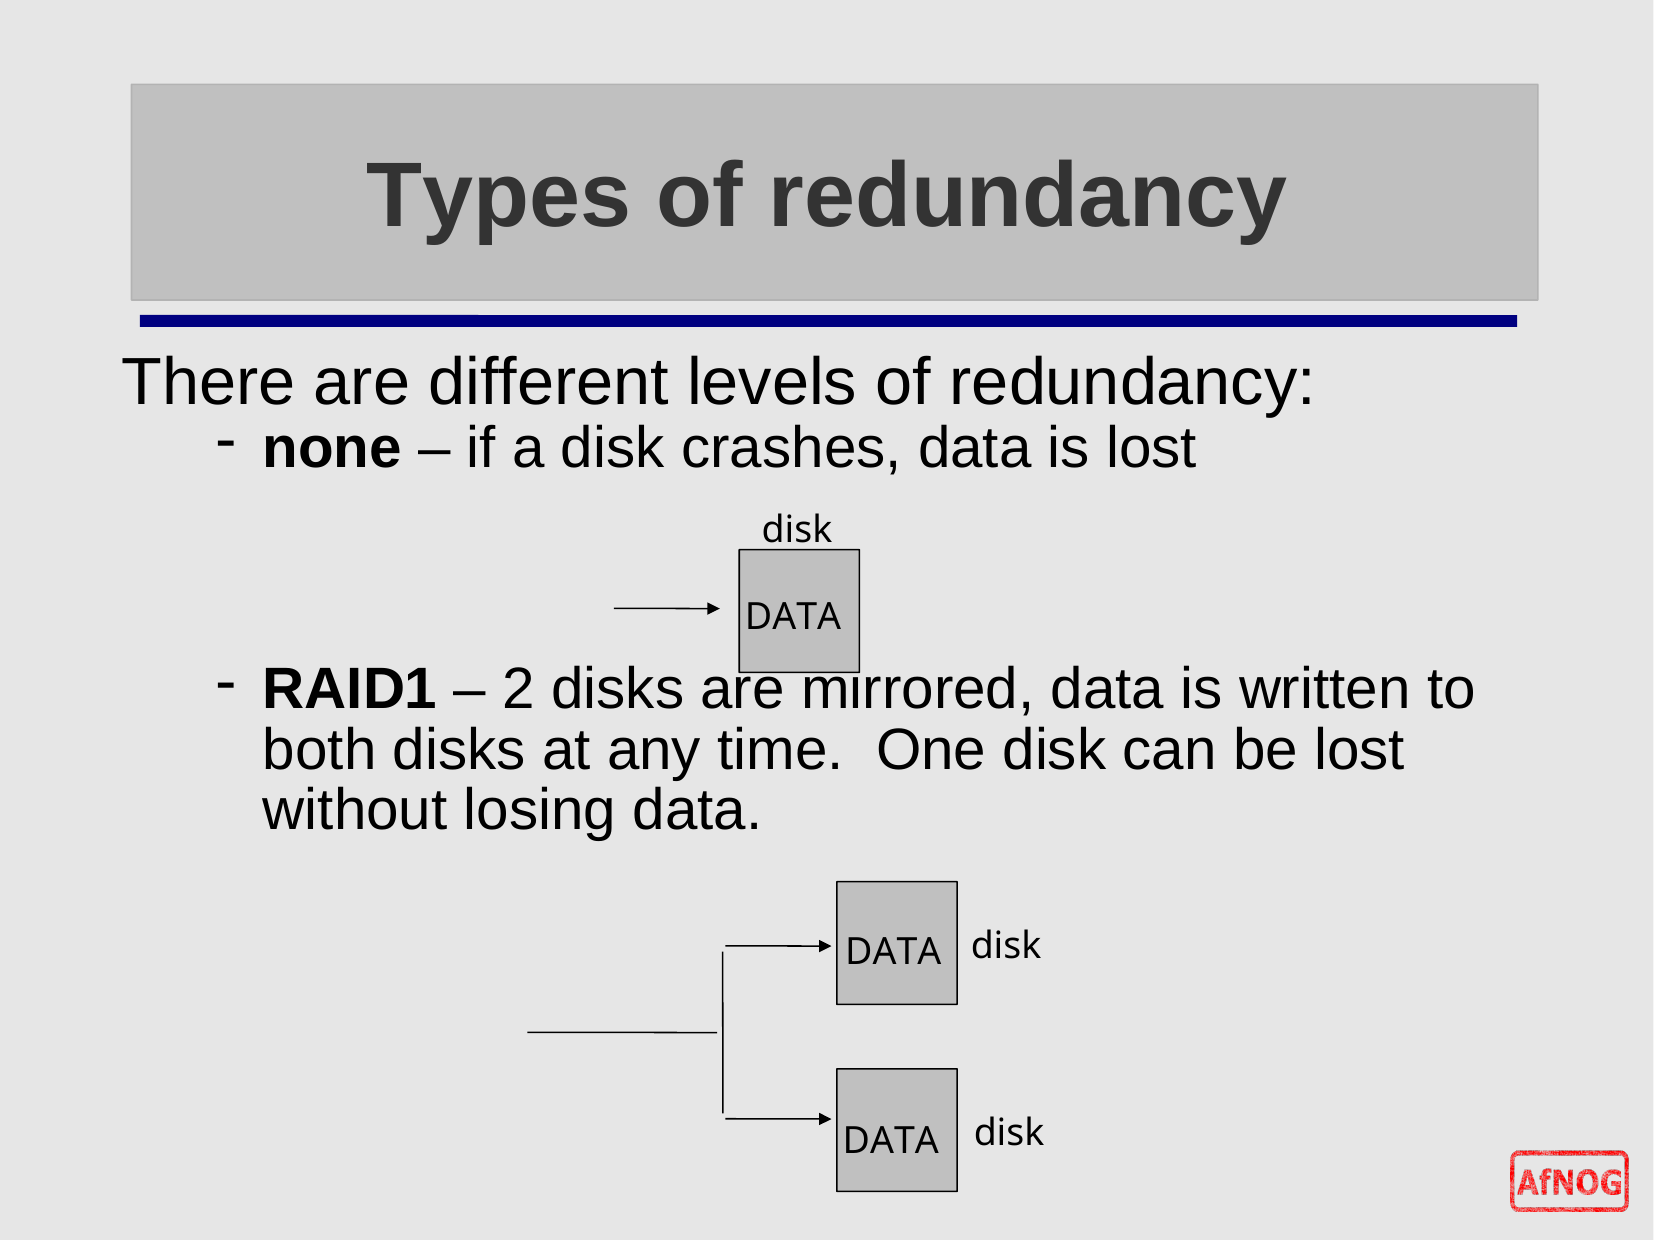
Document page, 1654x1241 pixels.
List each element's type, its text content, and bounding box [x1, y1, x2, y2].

text_box disk [970, 917, 1047, 962]
text_box disk [761, 502, 837, 546]
text_box DATA [845, 923, 949, 968]
text_box Types of redundancy [121, 91, 1534, 299]
text_box [836, 1068, 958, 1192]
text_box [739, 549, 860, 673]
text_box DATA [842, 1113, 947, 1158]
text_box disk [973, 1104, 1049, 1149]
text_box DATA [744, 588, 849, 633]
picture [1534, 1150, 1629, 1212]
text_box There are different levels of redundancy: none – if a disk crashes, data is lost RAID1 – 2 disks are mirrored, data is written to both disks at any time. One disk can be lost without losing data. [121, 344, 1534, 1241]
text_box [836, 881, 958, 1005]
